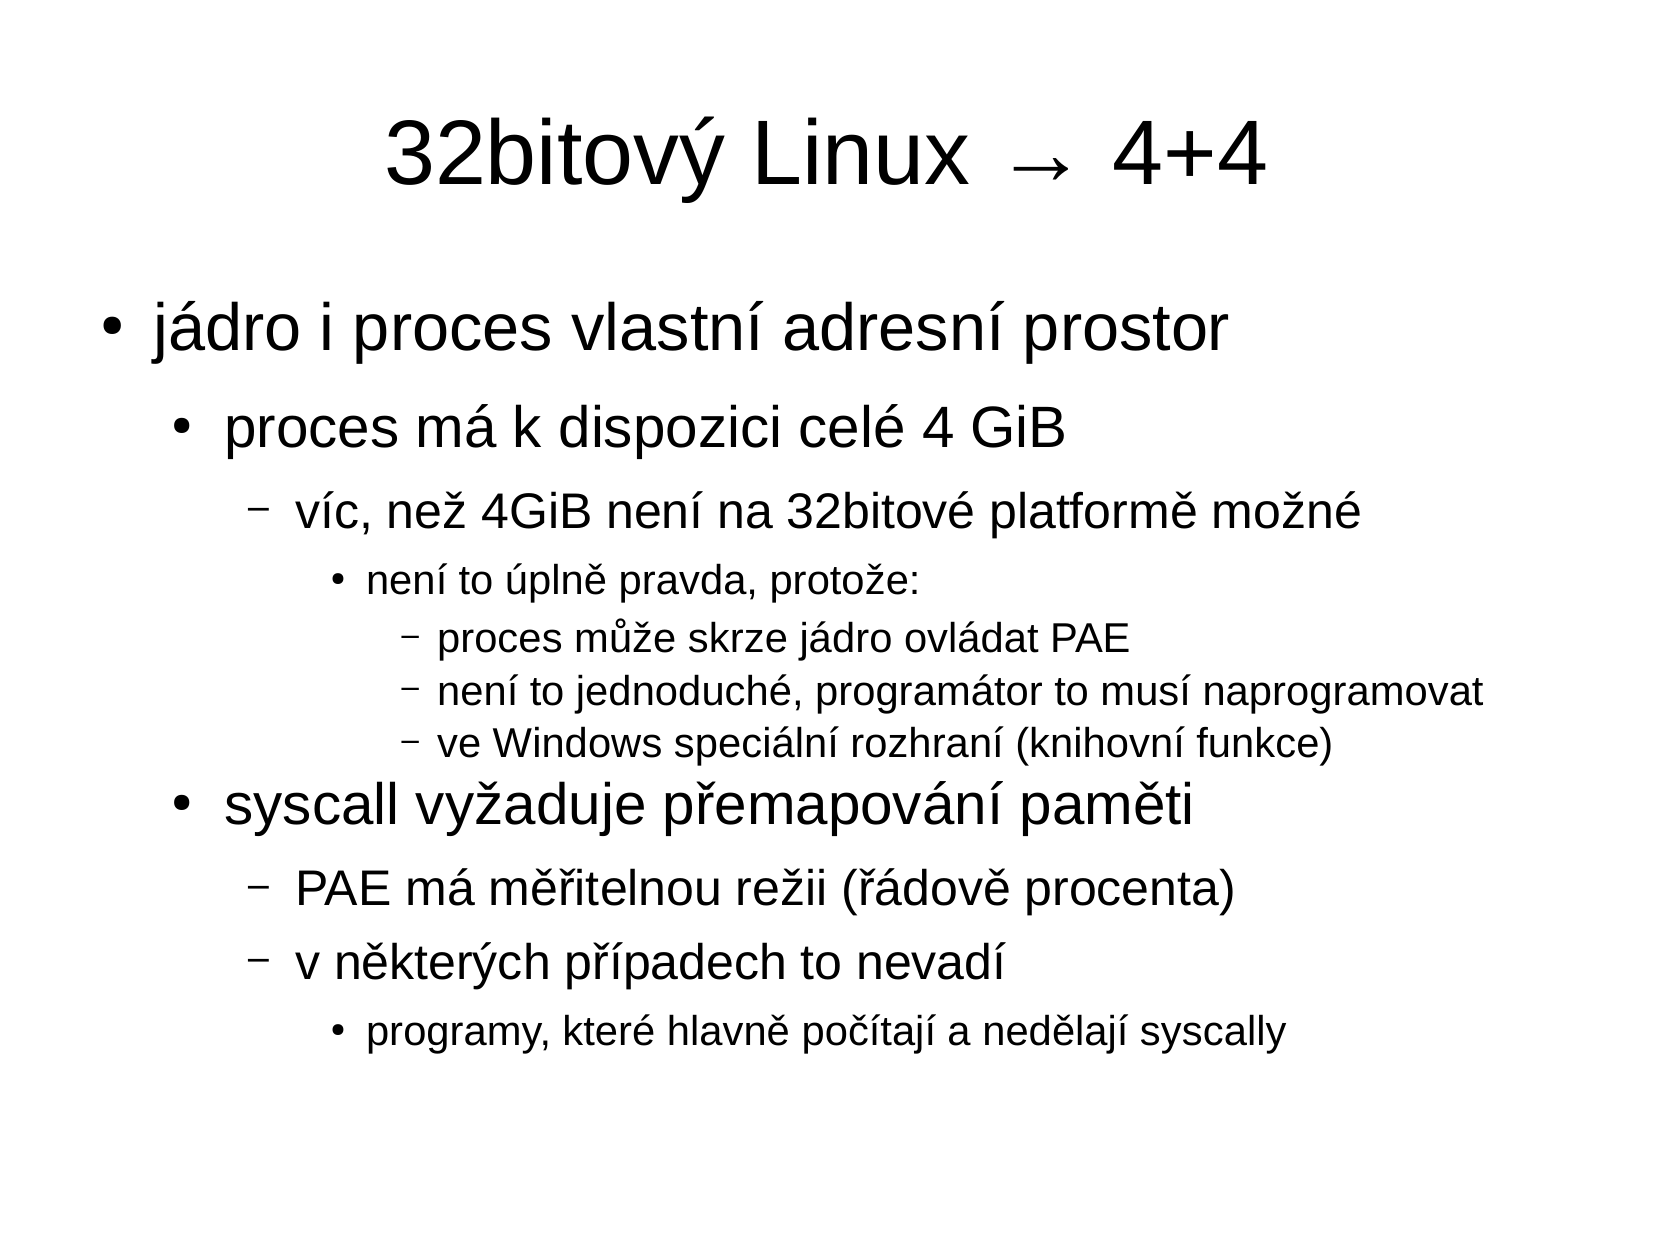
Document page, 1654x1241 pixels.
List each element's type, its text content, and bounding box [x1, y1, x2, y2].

title 32bitový Linux → 4+4 [82, 56, 1571, 250]
list jádro i proces vlastní adresní prostor proces má k dispozici celé 4 GiB víc, než 4GiB není na 32bitové platformě možné není to úplně pravda, protože: proces může skrze jádro ovládat PAE není to jednoduché, programátor to musí naprogramovat ve Windows speciální rozhraní (knihovní funkce) syscall vyžaduje přemapování paměti PAE má měřitelnou režii (řádově procenta) v některých případech to nevadí programy, které hlavně počítají a nedělají syscally [82, 290, 1571, 1094]
